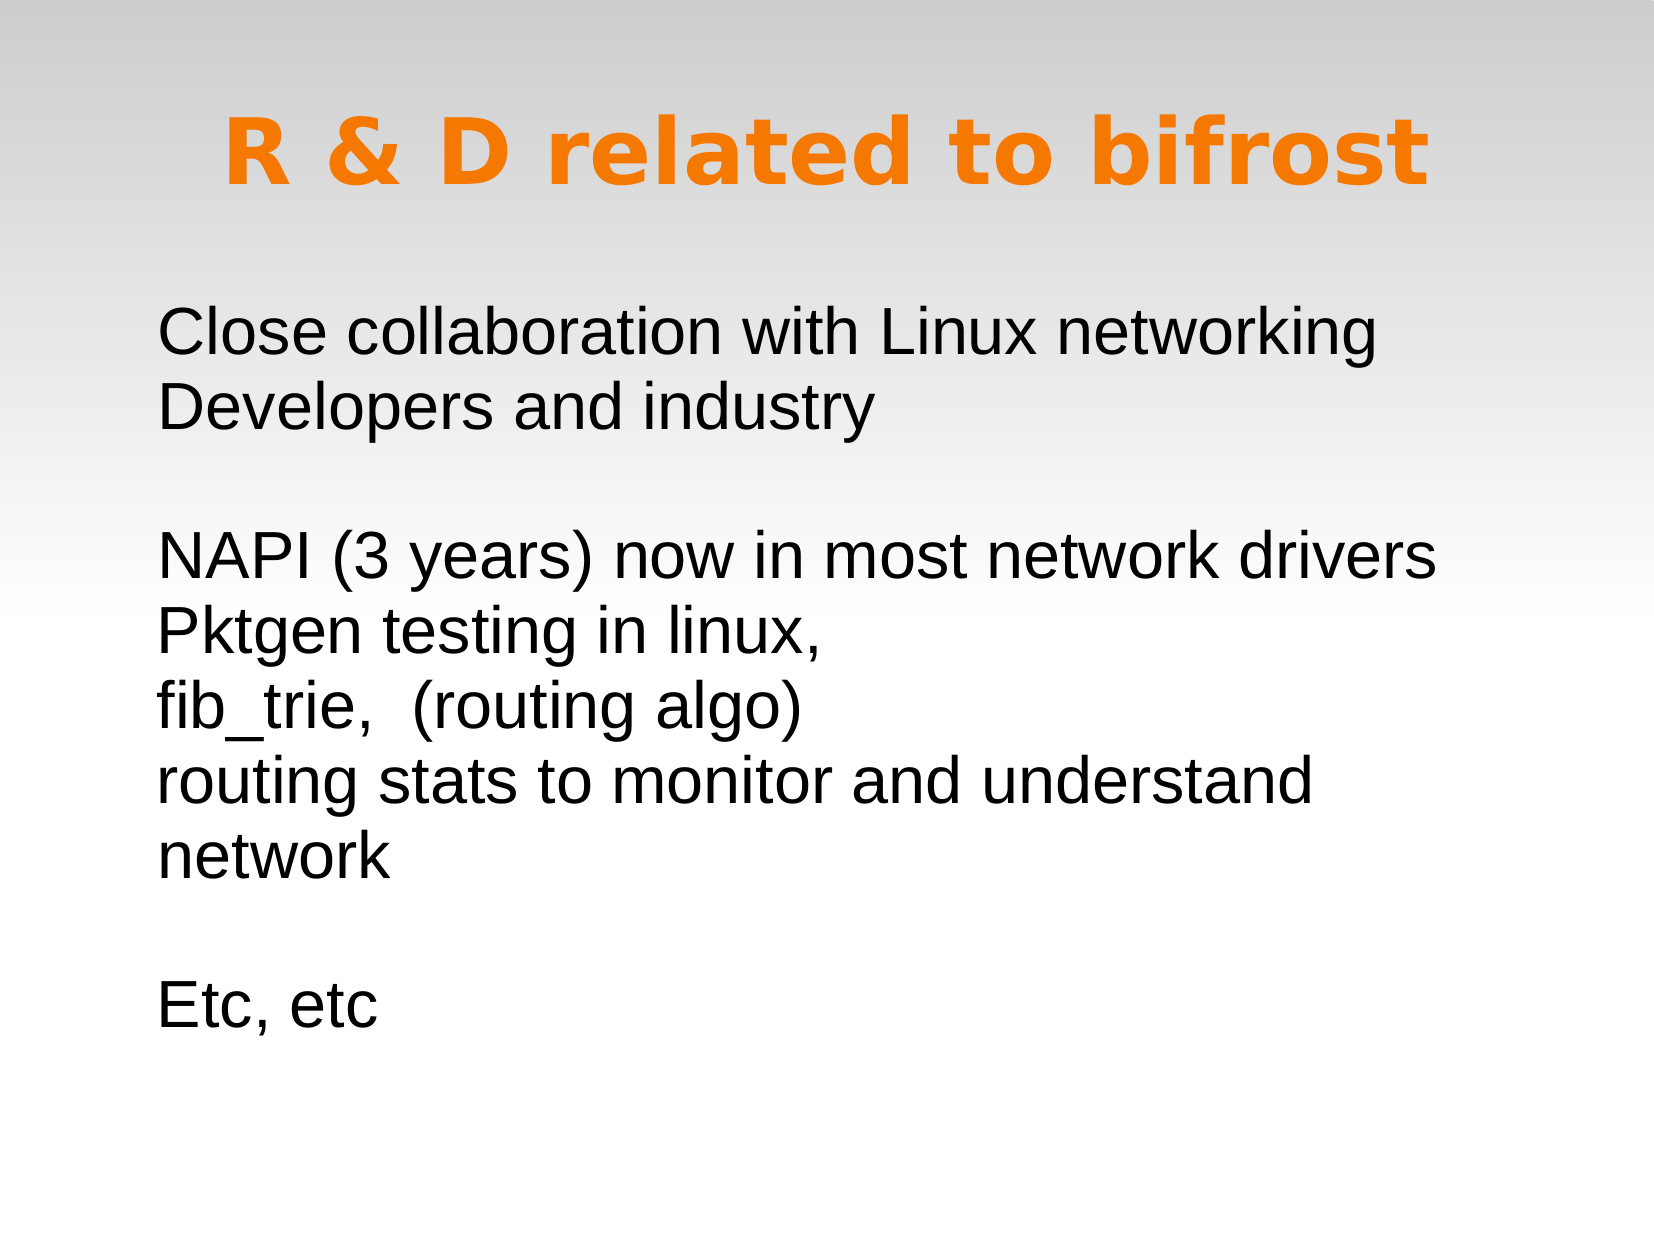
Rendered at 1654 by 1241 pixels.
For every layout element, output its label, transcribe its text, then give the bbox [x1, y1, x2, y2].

subtitle Close collaboration with Linux networking Developers and industry NAPI (3 years) now in most network drivers Pktgen testing in linux, fib_trie, (routing algo) routing stats to monitor and understand network Etc, etc [82, 294, 1571, 1117]
title R & D related to bifrost [82, 49, 1571, 257]
